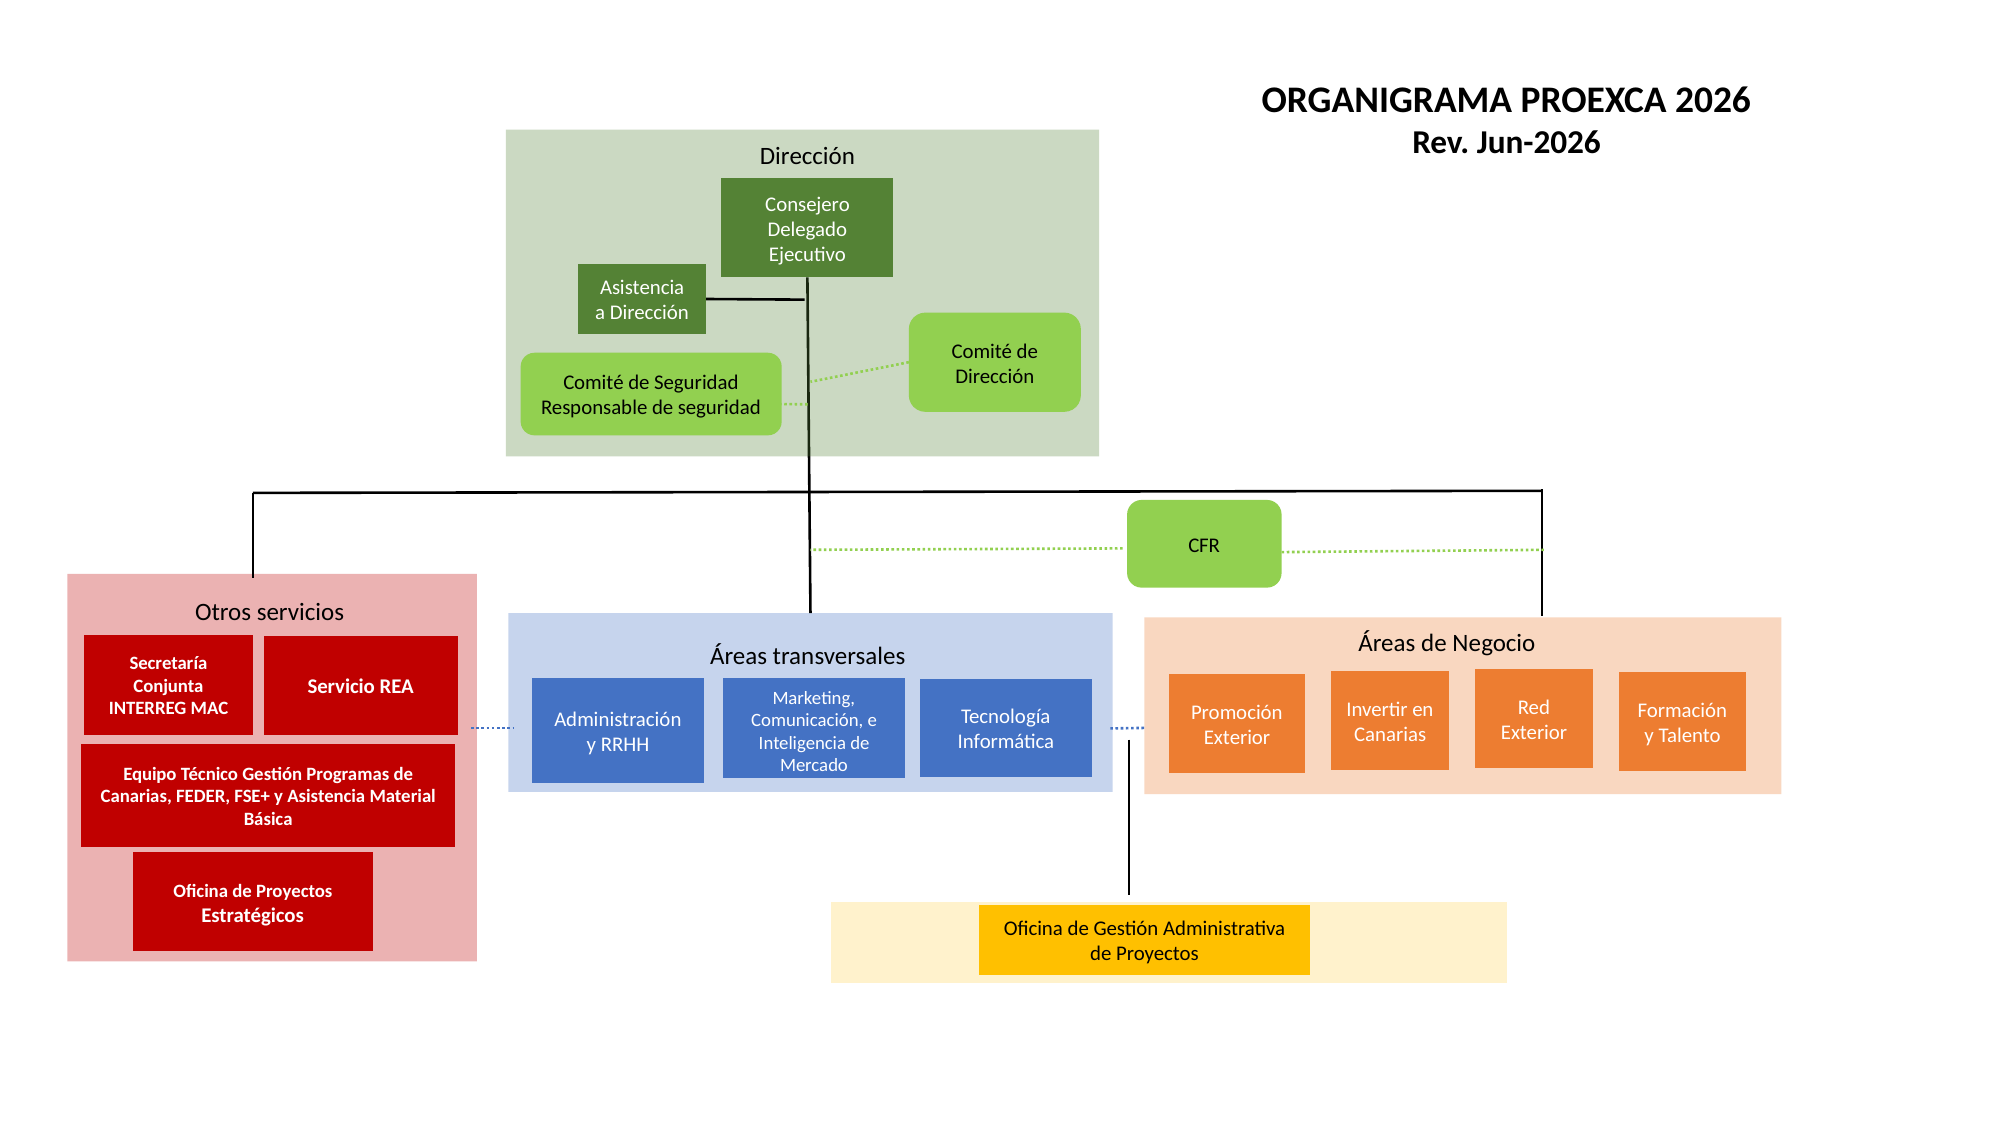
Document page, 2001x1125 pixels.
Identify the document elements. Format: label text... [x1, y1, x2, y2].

text_box Formación y Talento [1619, 672, 1746, 771]
text_box Comité de Dirección [908, 312, 1081, 412]
text_box Áreas de Negocio [1281, 619, 1613, 665]
text_box [831, 902, 1507, 983]
text_box Red Exterior [1475, 669, 1593, 768]
text_box [67, 574, 477, 961]
text_box [506, 130, 1099, 456]
text_box Dirección [642, 132, 974, 185]
text_box Consejero Delegado Ejecutivo [721, 185, 893, 277]
text_box Equipo Técnico Gestión Programas de Canarias, FEDER, FSE+ y Asistencia Material Básica [81, 744, 455, 847]
text_box Comité de Seguridad Responsable de seguridad [520, 352, 782, 436]
text_box Tecnología Informática [920, 679, 1092, 777]
text_box Otros servicios [104, 587, 436, 640]
text_box Promoción Exterior [1169, 674, 1305, 773]
text_box CFR [1127, 499, 1282, 588]
text_box Oficina de Gestión Administrativa de Proyectos [979, 905, 1310, 975]
text_box ORGANIGRAMA PROEXCA 2026 Rev. Jun-2026 [1245, 67, 1768, 169]
text_box Invertir en Canarias [1331, 671, 1449, 770]
text_box Secretaría Conjunta INTERREG MAC [84, 635, 253, 735]
text_box Oficina de Proyectos Estratégicos [133, 852, 373, 951]
text_box [508, 613, 1113, 792]
text_box Asistencia a Dirección [578, 264, 706, 334]
text_box [1144, 617, 1781, 794]
text_box Áreas transversales [642, 632, 974, 685]
text_box Marketing, Comunicación, e Inteligencia de Mercado [723, 685, 905, 778]
text_box Servicio REA [264, 636, 458, 735]
text_box Administración y RRHH [532, 678, 704, 783]
